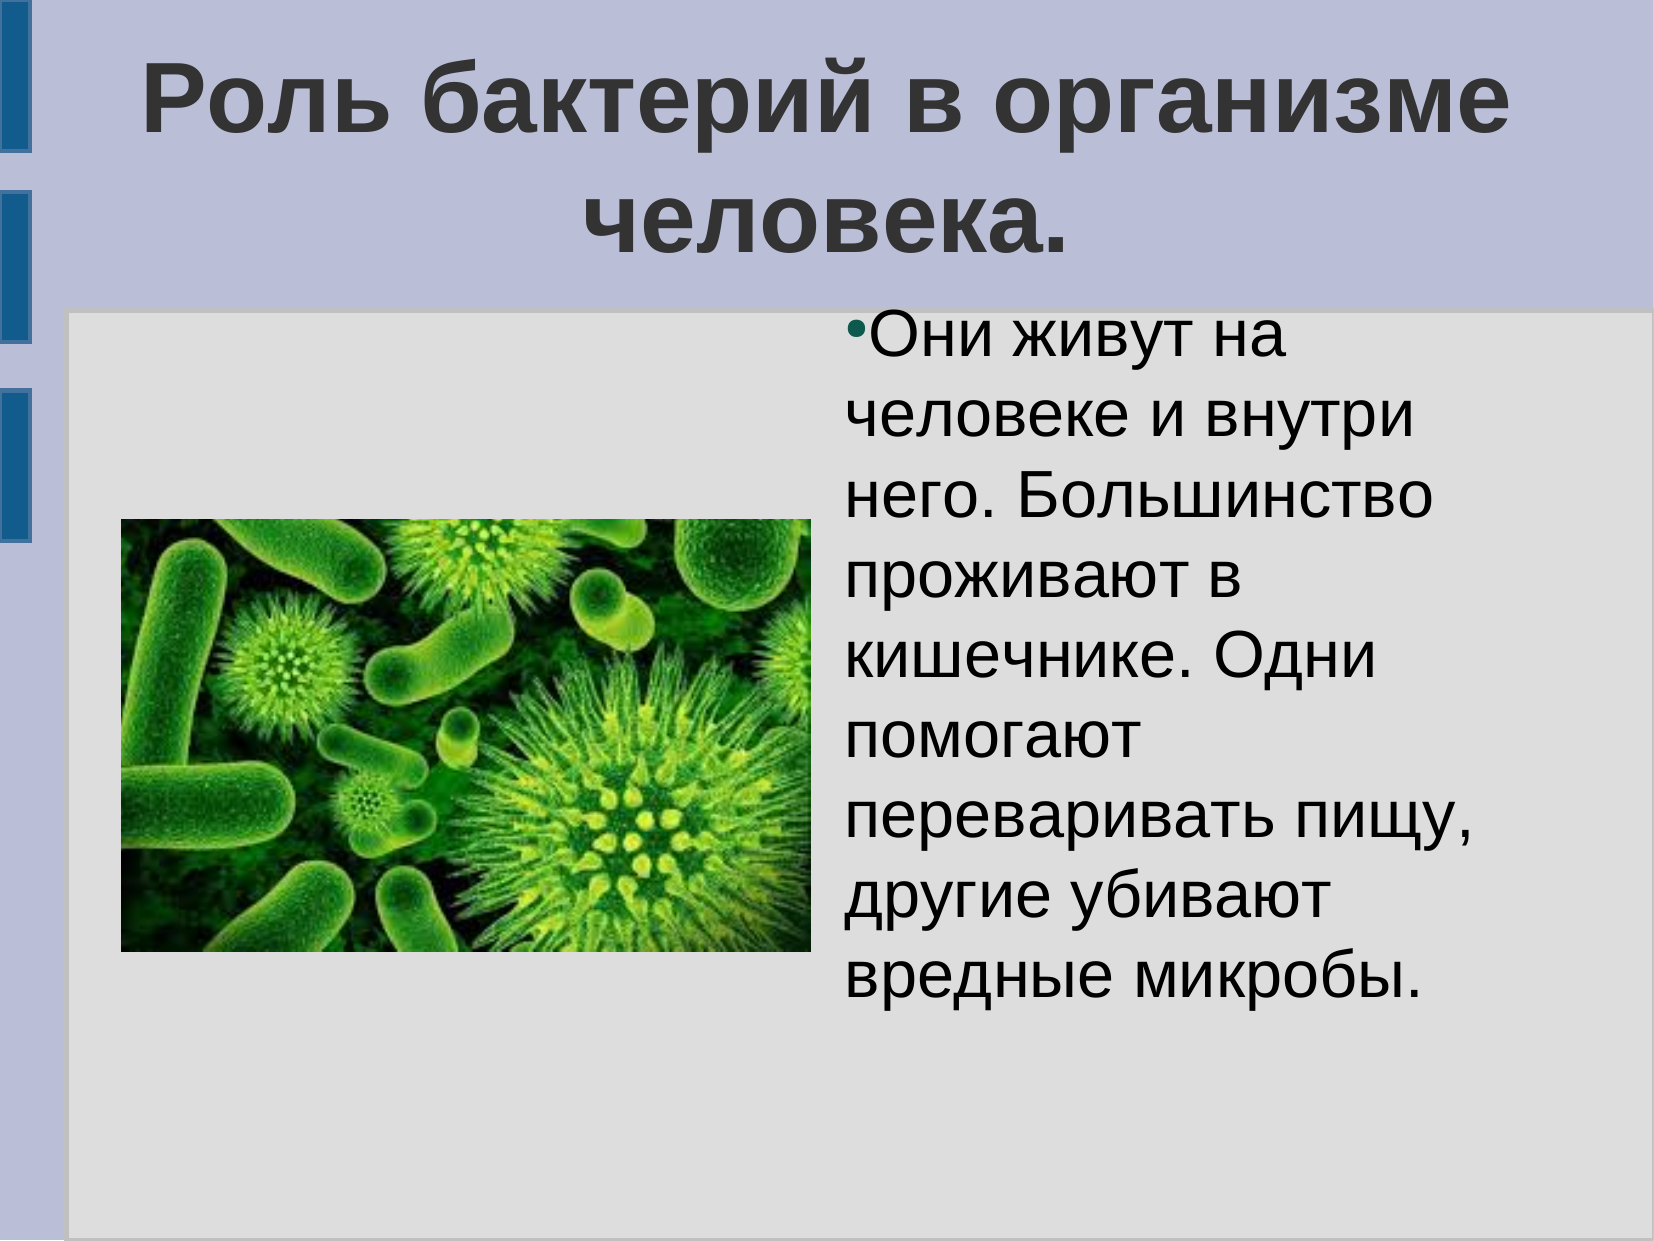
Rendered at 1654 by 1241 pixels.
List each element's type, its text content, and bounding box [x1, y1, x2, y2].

list Они живут на человеке и внутри него. Большинство проживают в кишечнике. Одни помогают переваривать пищу, другие убивают вредные микробы. [844, 290, 1571, 1109]
picture [121, 519, 811, 952]
title Роль бактерий в организме человека. [82, 30, 1571, 275]
